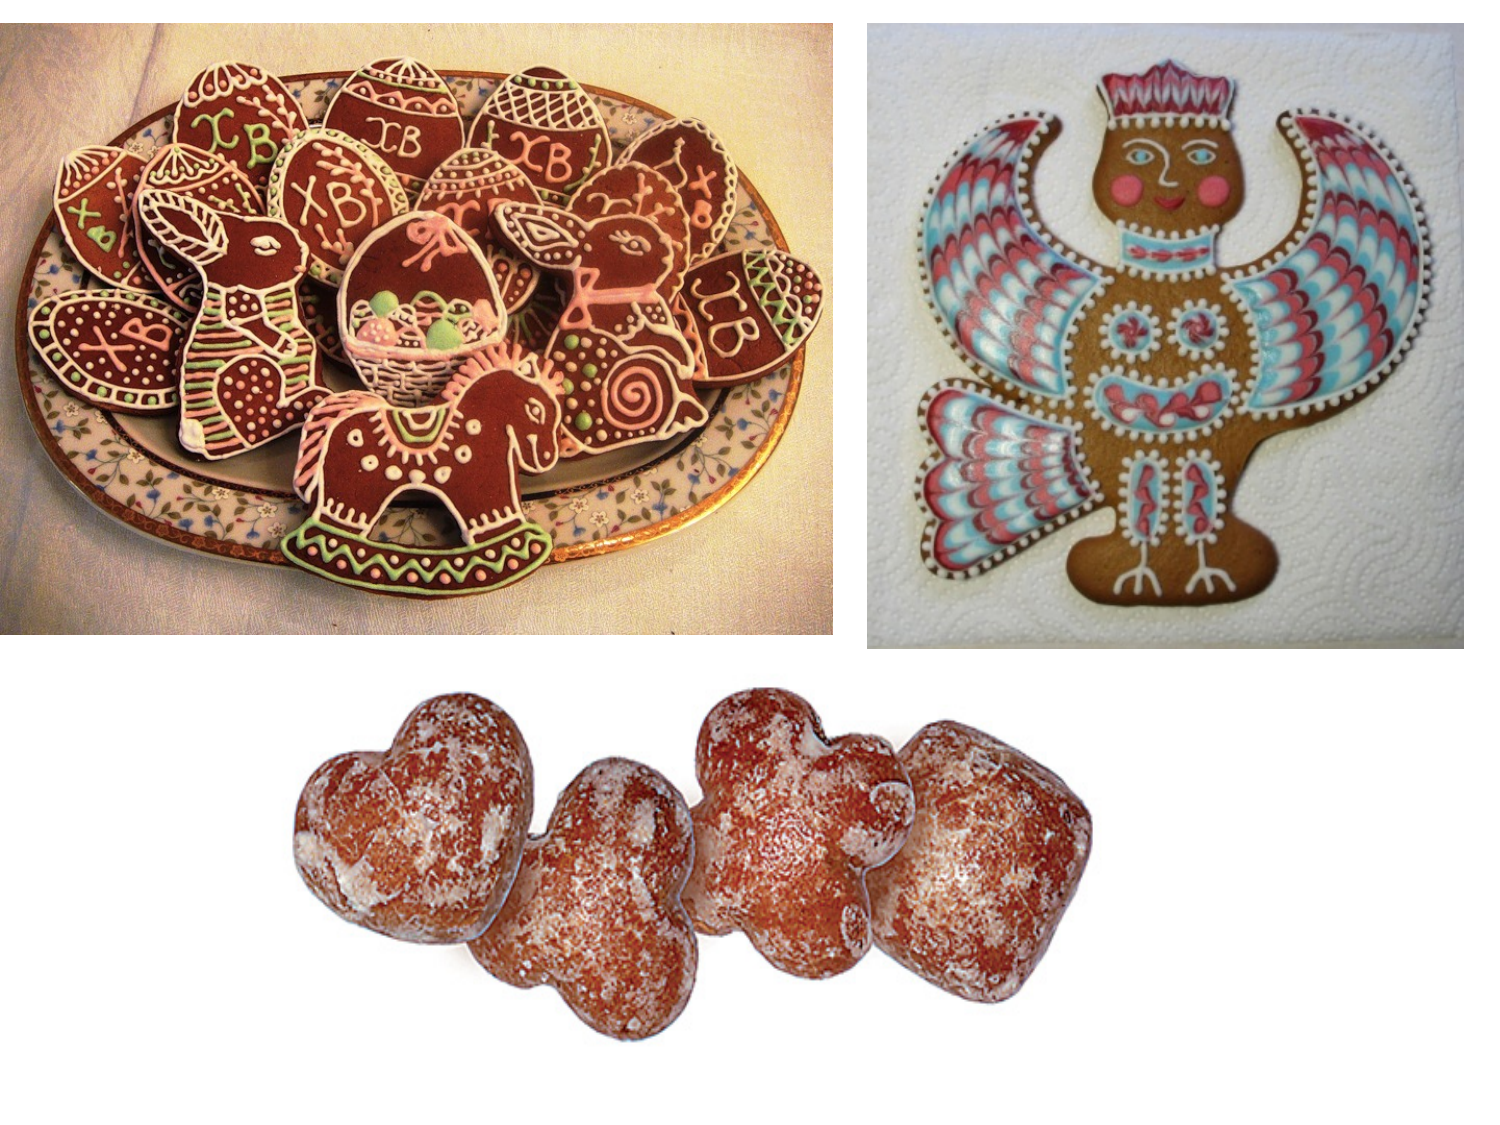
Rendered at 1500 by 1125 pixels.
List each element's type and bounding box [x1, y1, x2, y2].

picture [0, 23, 1464, 1122]
title [112, 349, 867, 591]
